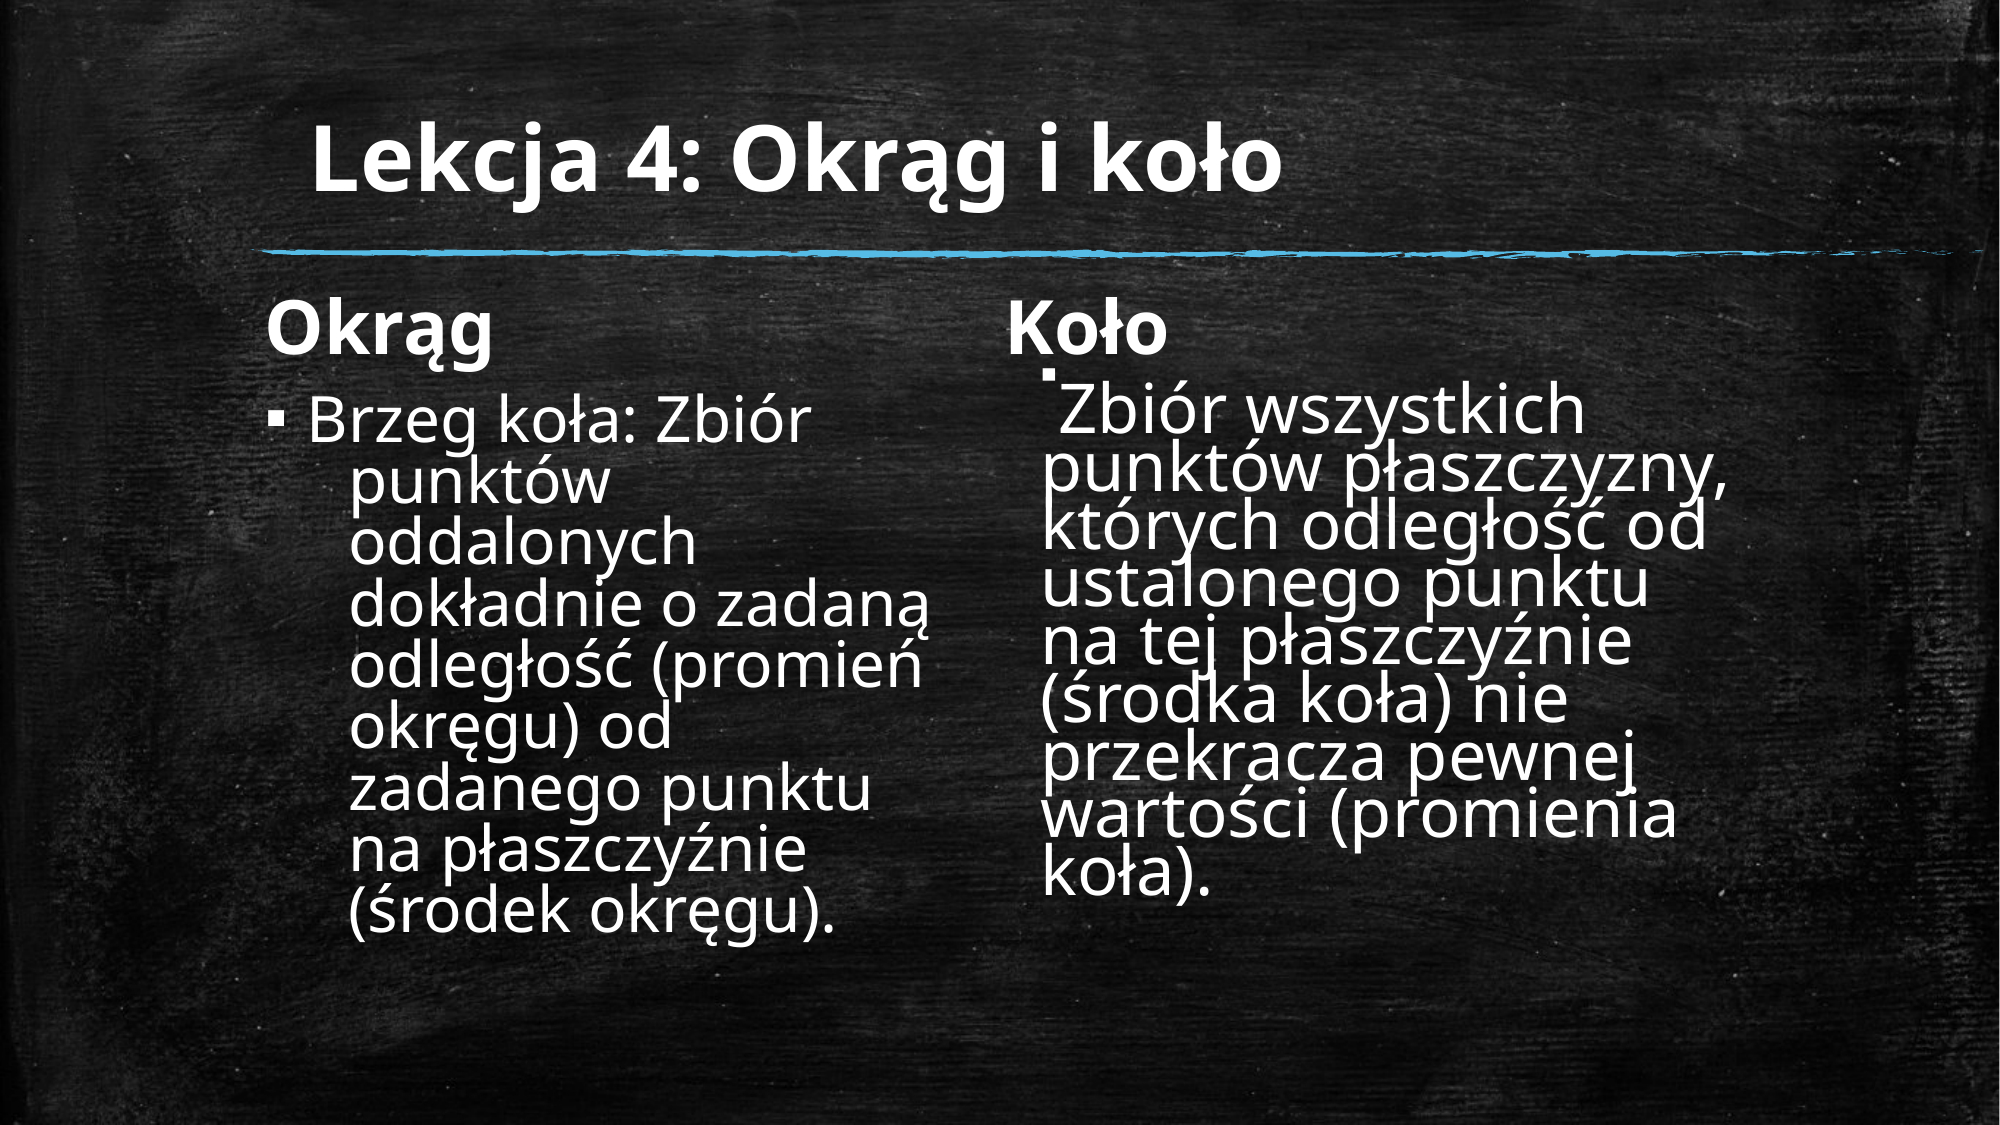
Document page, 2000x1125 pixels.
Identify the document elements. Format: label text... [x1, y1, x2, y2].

text_box Zbiór wszystkich punktów płaszczyzny, których odległość od ustalonego punktu na tej płaszczyźnie (środka koła) nie przekracza pewnej wartości (promienia koła). [1025, 341, 1750, 969]
list Okrąg [249, 268, 975, 385]
list Brzeg koła: Zbiór punktów oddalonych dokładnie o zadaną odległość (promień okręgu) od zadanego punktu na płaszczyźnie (środek okręgu). [249, 385, 975, 1013]
list Koło [989, 247, 1715, 414]
title Lekcja 4: Okrąg i koło [293, 50, 1794, 219]
